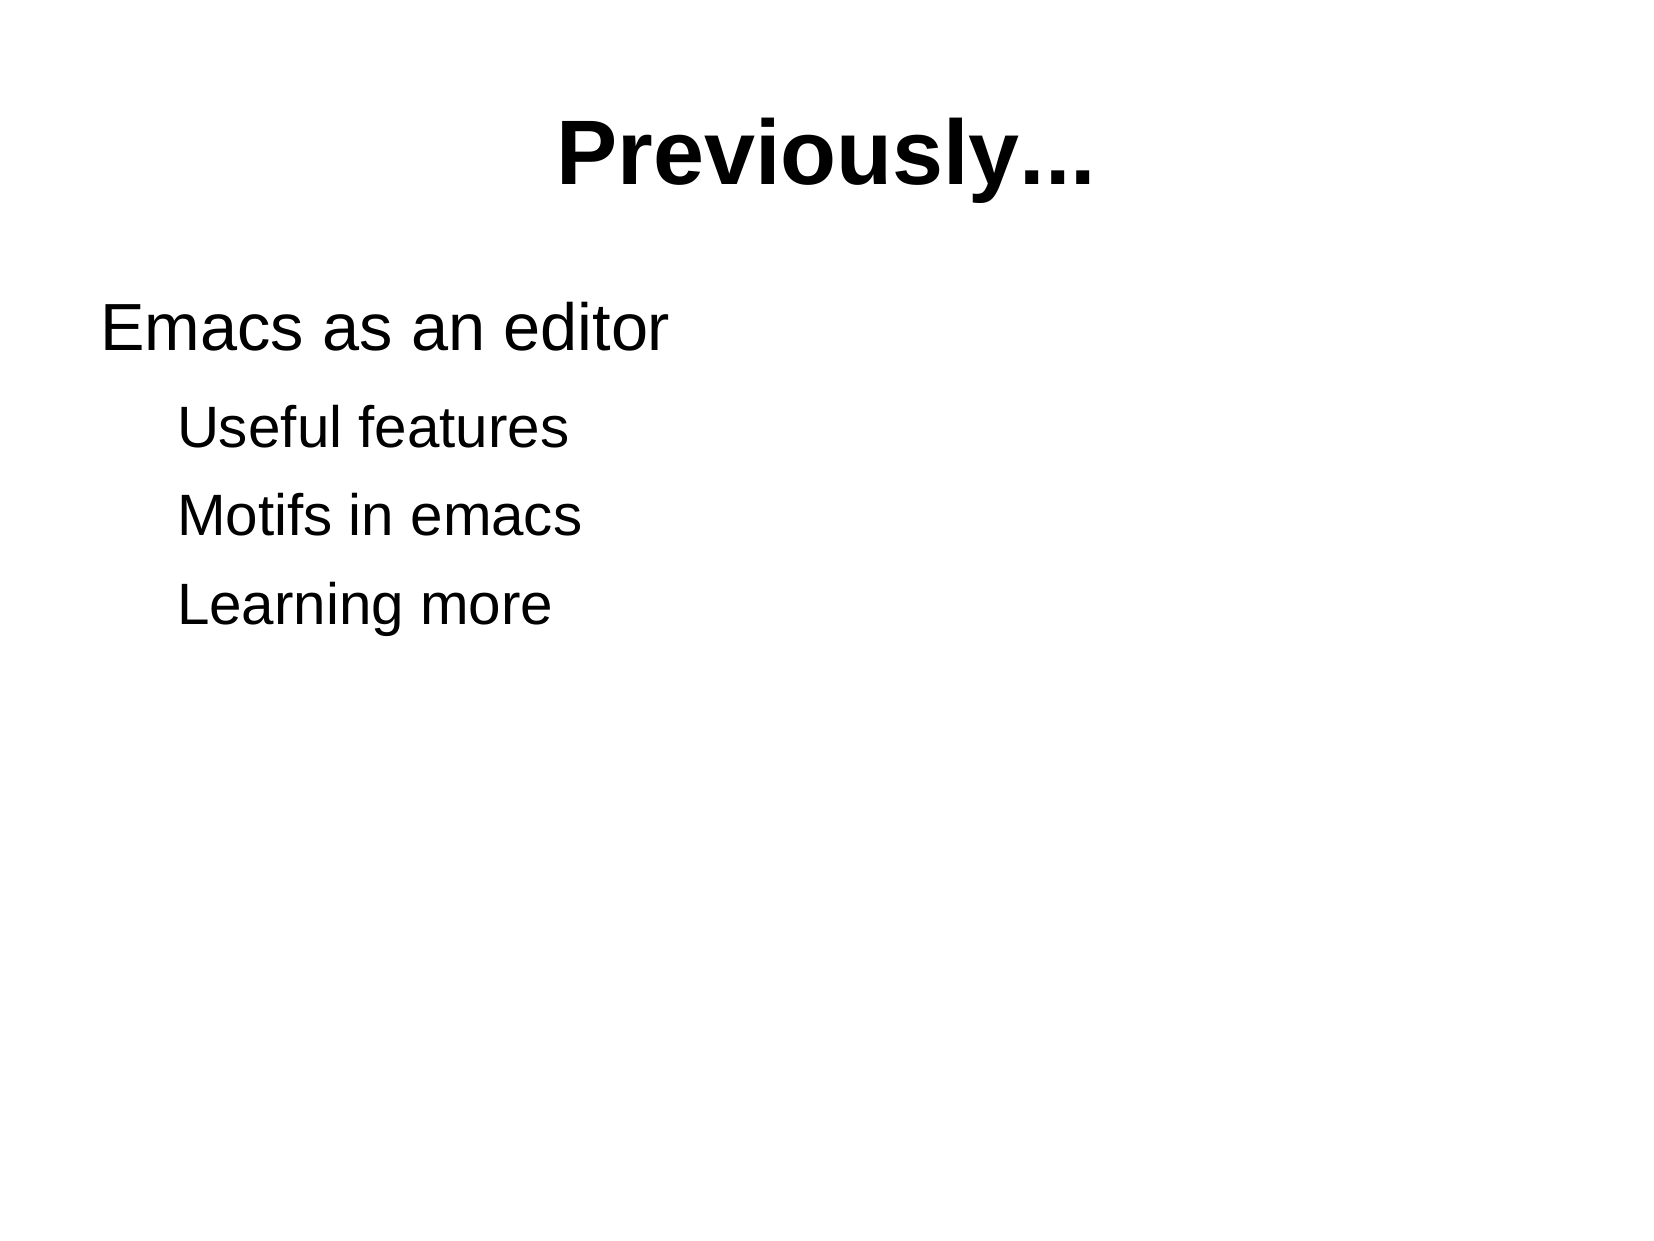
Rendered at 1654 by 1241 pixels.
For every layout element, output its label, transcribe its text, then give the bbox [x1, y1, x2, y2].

list Emacs as an editor Useful features Motifs in emacs Learning more [82, 290, 1571, 1094]
title Previously... [82, 49, 1571, 257]
